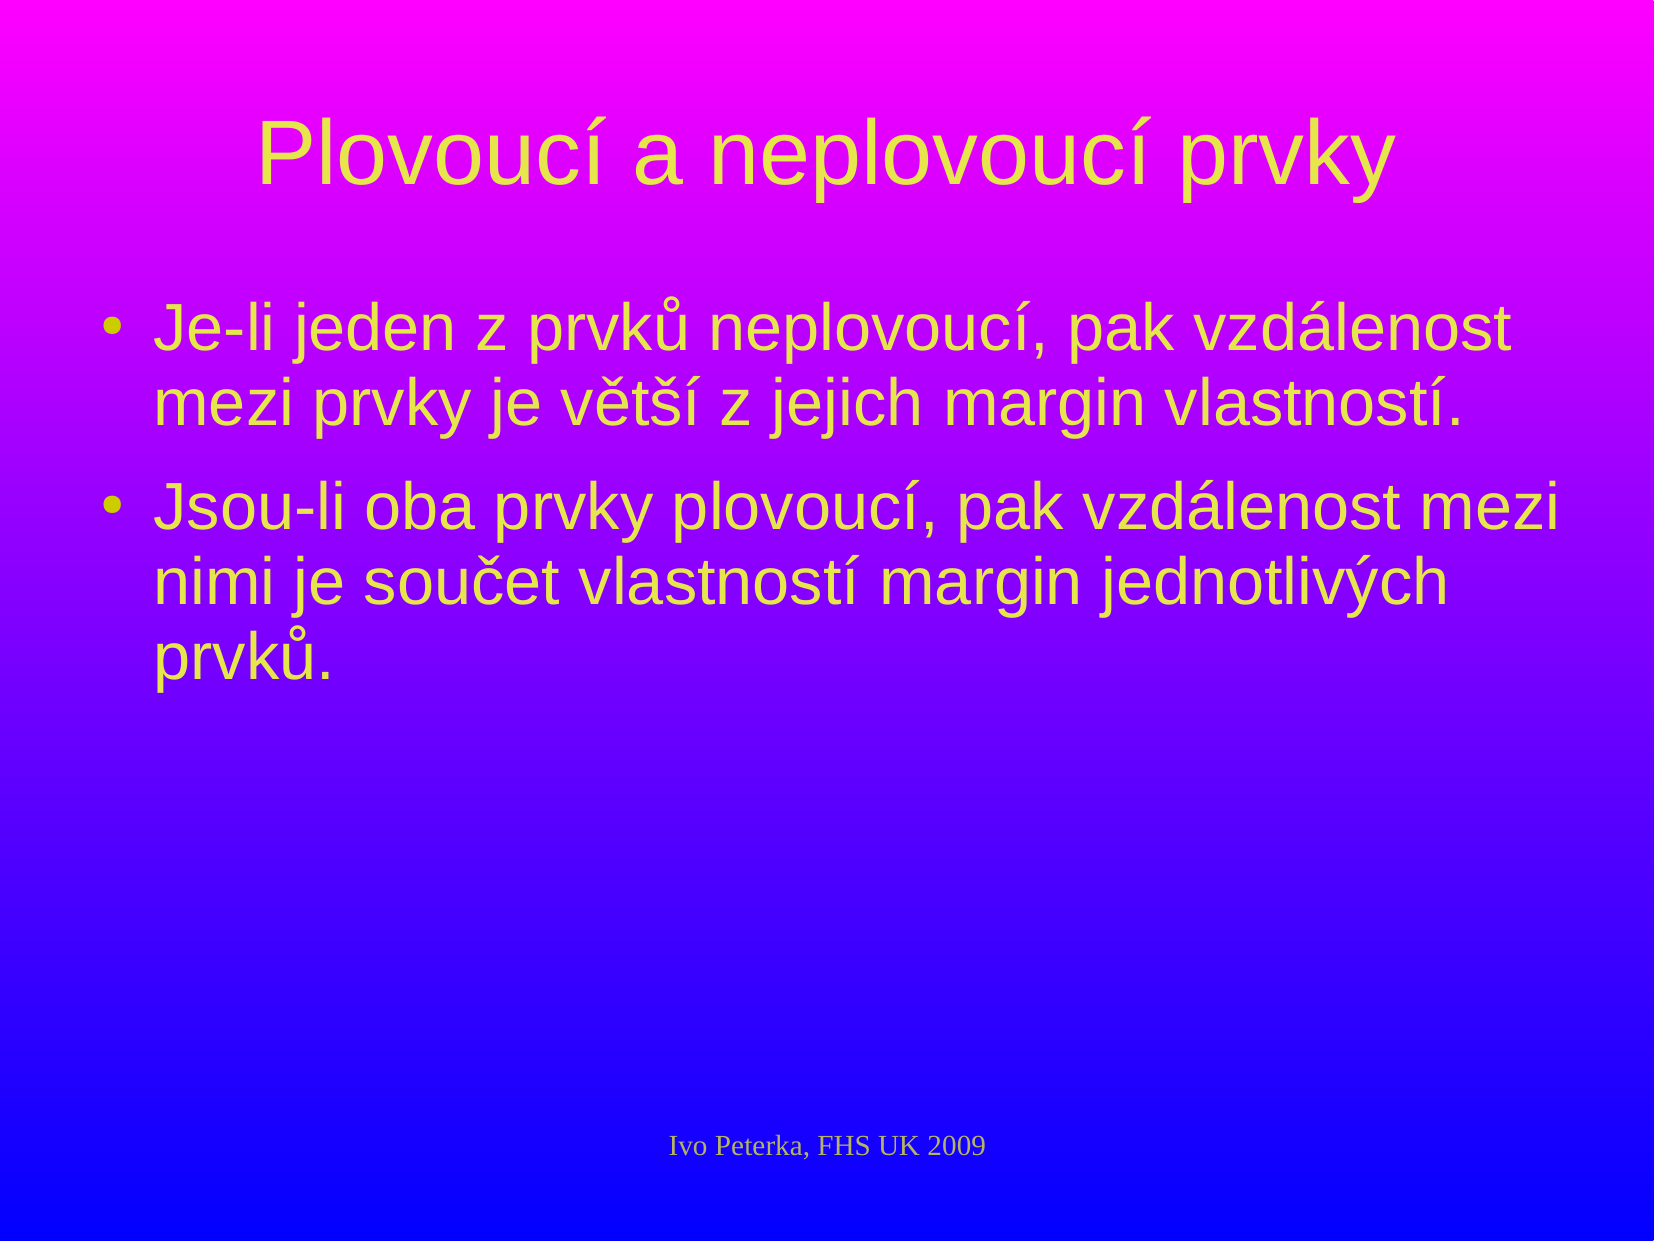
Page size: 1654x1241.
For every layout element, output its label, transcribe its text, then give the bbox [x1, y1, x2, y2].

title Plovoucí a neplovoucí prvky [82, 56, 1571, 250]
list Je-li jeden z prvků neplovoucí, pak vzdálenost mezi prvky je větší z jejich margin vlastností. Jsou-li oba prvky plovoucí, pak vzdálenost mezi nimi je součet vlastností margin jednotlivých prvků. [82, 290, 1571, 1094]
